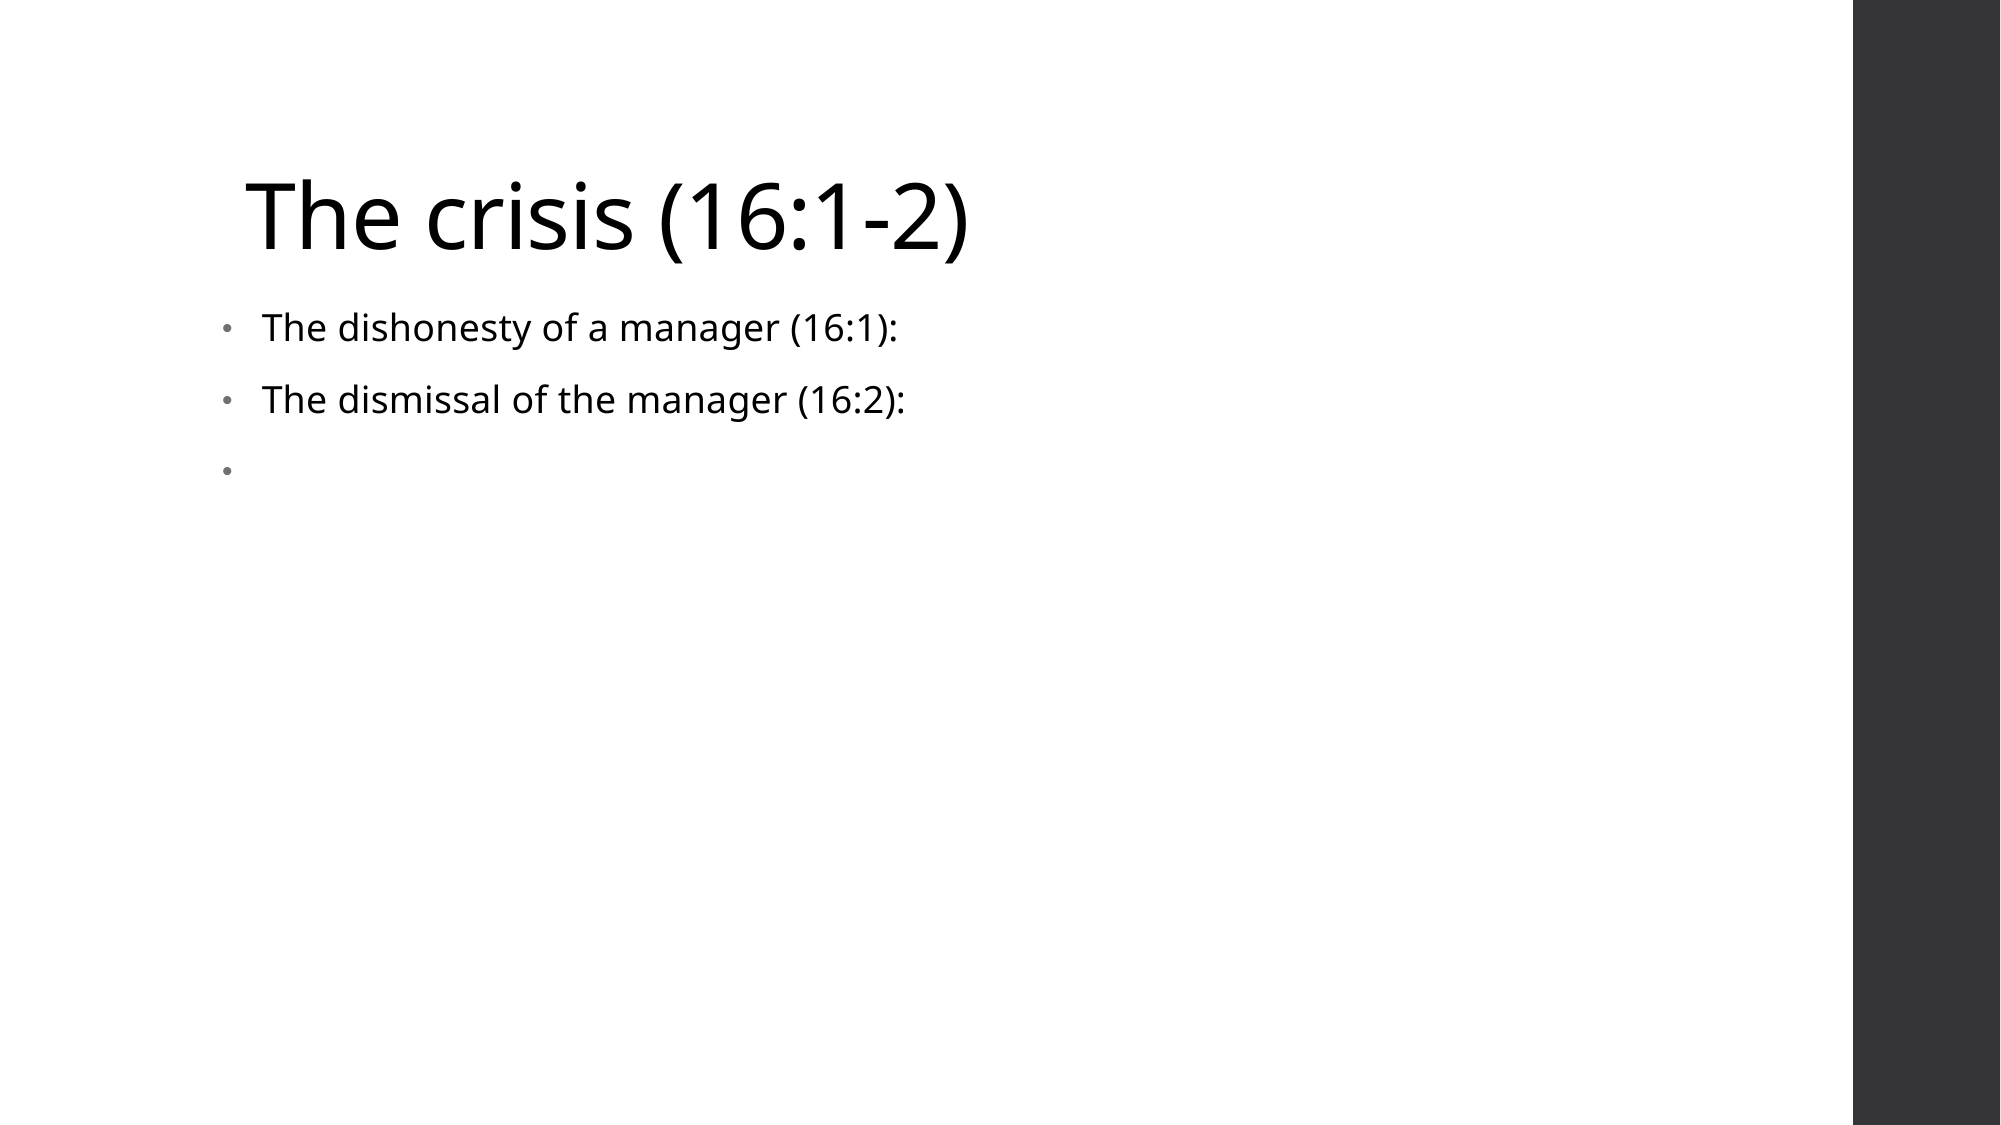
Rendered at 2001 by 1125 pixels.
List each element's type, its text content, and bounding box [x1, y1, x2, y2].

list The dishonesty of a manager (16:1): The dismissal of the manager (16:2): [206, 299, 1617, 1014]
title The crisis (16:1-2) [206, 60, 1797, 278]
